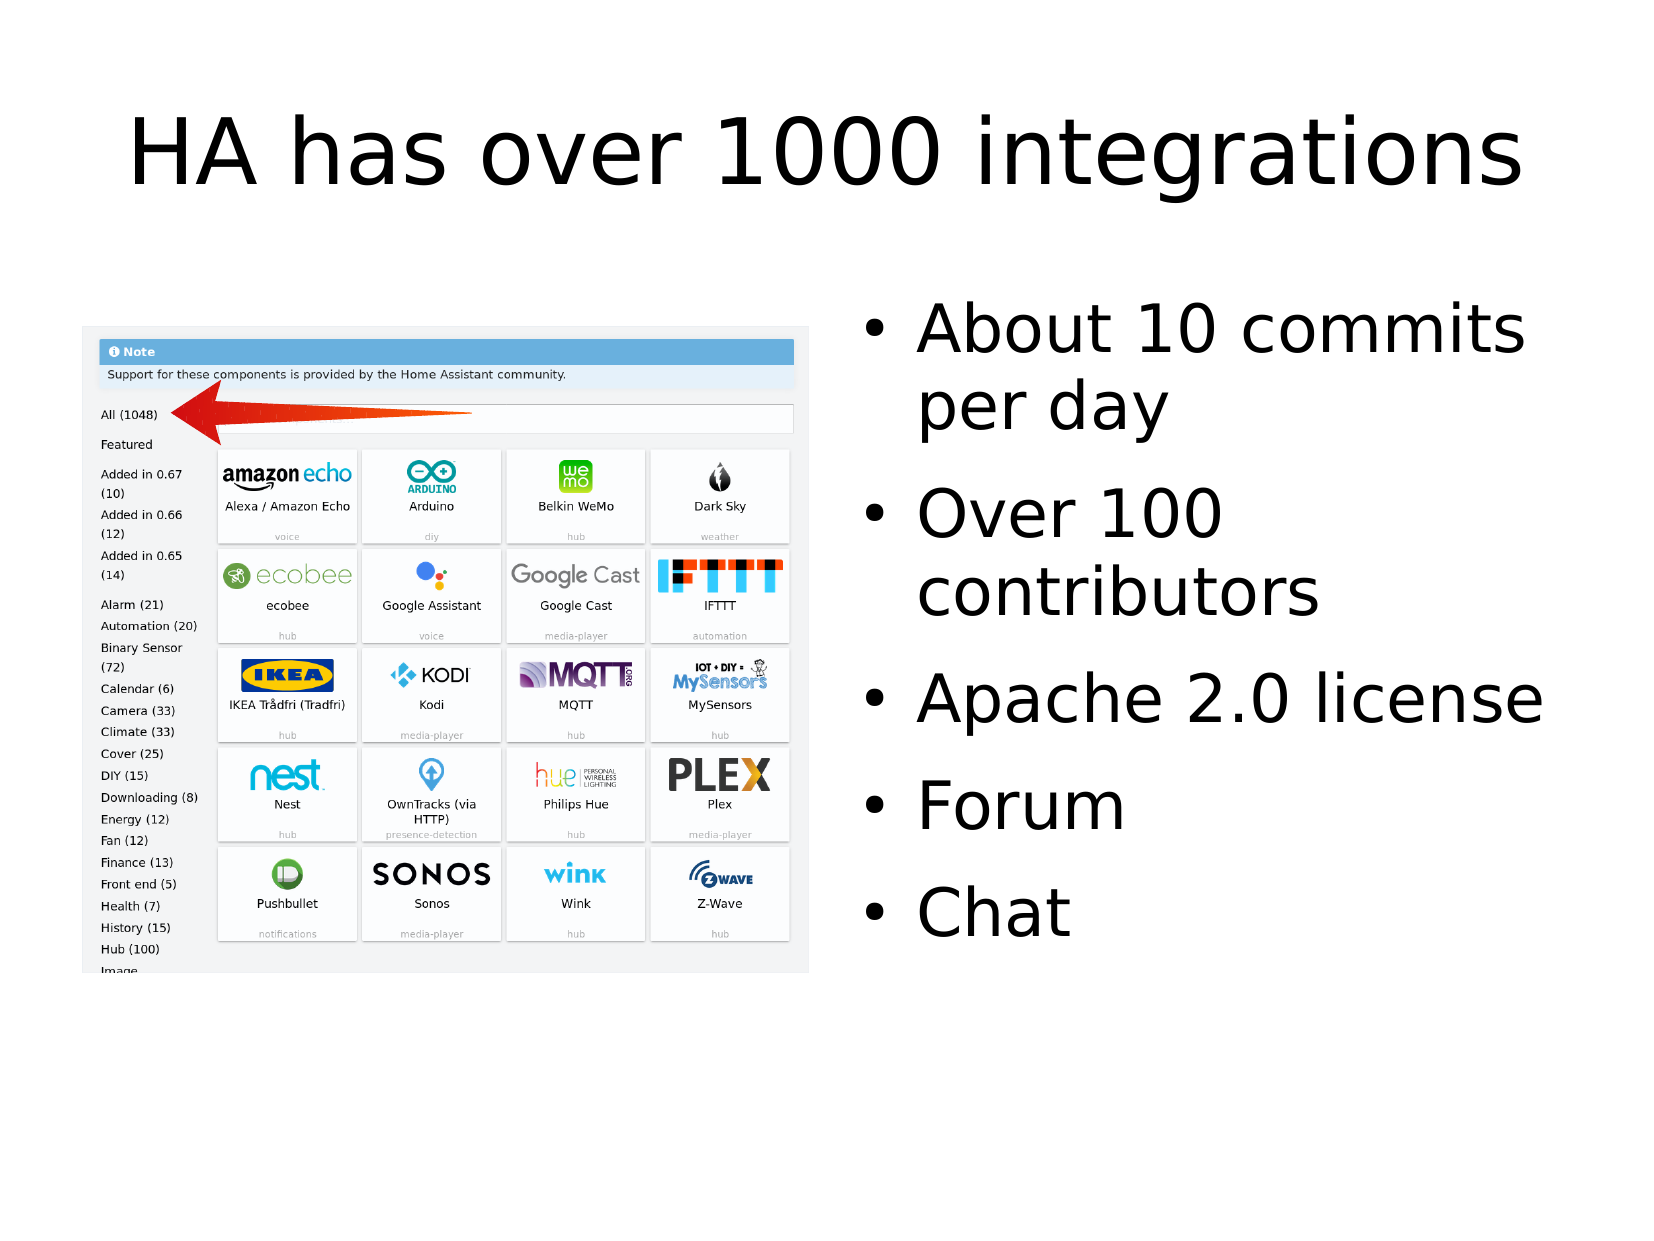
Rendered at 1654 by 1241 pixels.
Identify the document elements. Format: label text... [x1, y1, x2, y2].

title HA has over 1000 integrations [82, 49, 1571, 257]
list About 10 commits per day Over 100 contributors Apache 2.0 license Forum Chat [845, 290, 1572, 1010]
picture [82, 326, 809, 973]
